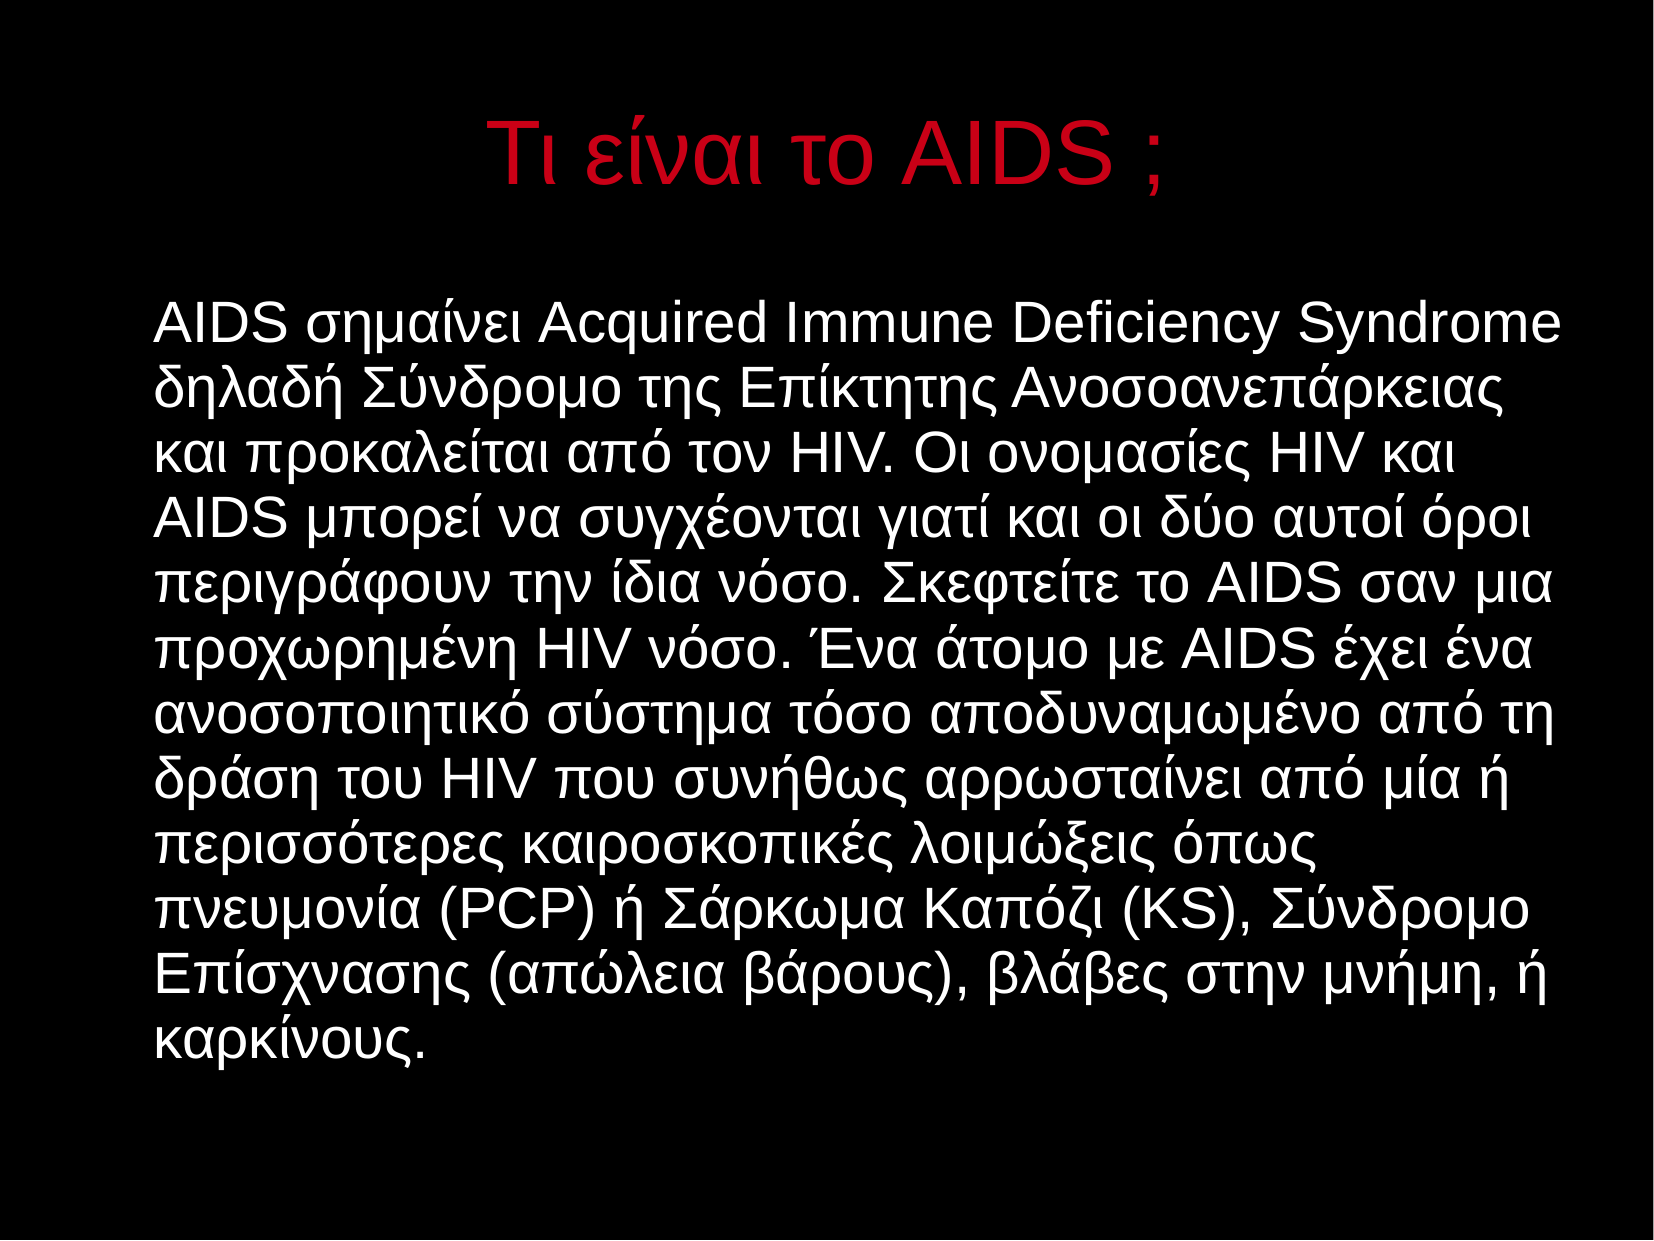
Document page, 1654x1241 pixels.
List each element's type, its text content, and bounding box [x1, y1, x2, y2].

list AIDS σημαίνει Acquired Immune Deficiency Syndrome δηλαδή Σύνδρομο της Επίκτητης Ανοσοανεπάρκειας και προκαλείται από τον HIV. Οι ονομασίες HIV και AIDS μπορεί να συγχέονται γιατί και οι δύο αυτοί όροι περιγράφουν την ίδια νόσο. Σκεφτείτε το AIDS σαν μια προχωρημένη HIV νόσο. Ένα άτομο με AIDS έχει ένα ανοσοποιητικό σύστημα τόσο αποδυναμωμένο από τη δράση του HIV που συνήθως αρρωσταίνει από μία ή περισσότερες καιροσκοπικές λοιμώξεις όπως πνευμονία (PCP) ή Σάρκωμα Καπόζι (KS), Σύνδρομο Επίσχνασης (απώλεια βάρους), βλάβες στην μνήμη, ή καρκίνους. [82, 290, 1571, 1109]
title Τι είναι το AIDS ; [82, 49, 1571, 257]
